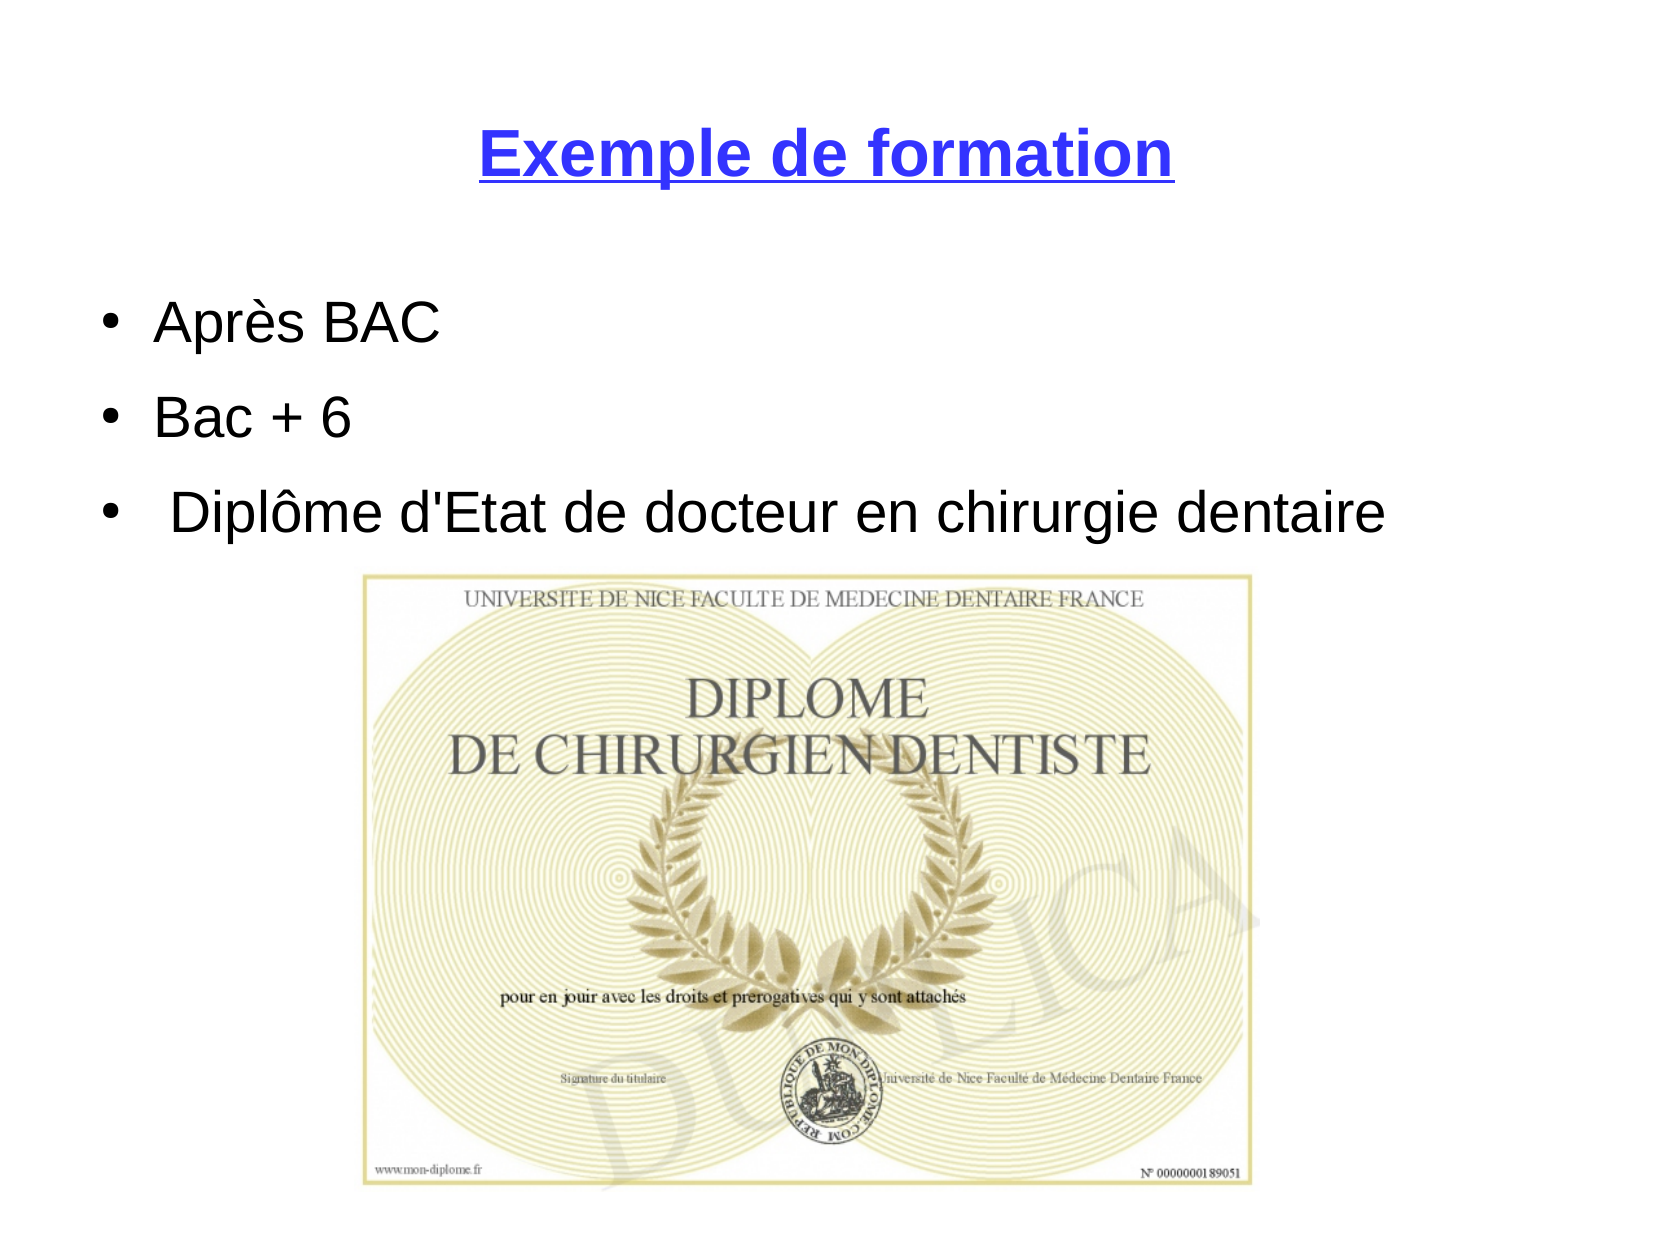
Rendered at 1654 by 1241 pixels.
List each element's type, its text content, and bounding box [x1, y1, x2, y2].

title Exemple de formation [82, 49, 1571, 257]
picture [354, 566, 1260, 1192]
list Après BAC Bac + 6 Diplôme d'Etat de docteur en chirurgie dentaire [82, 290, 1571, 1109]
